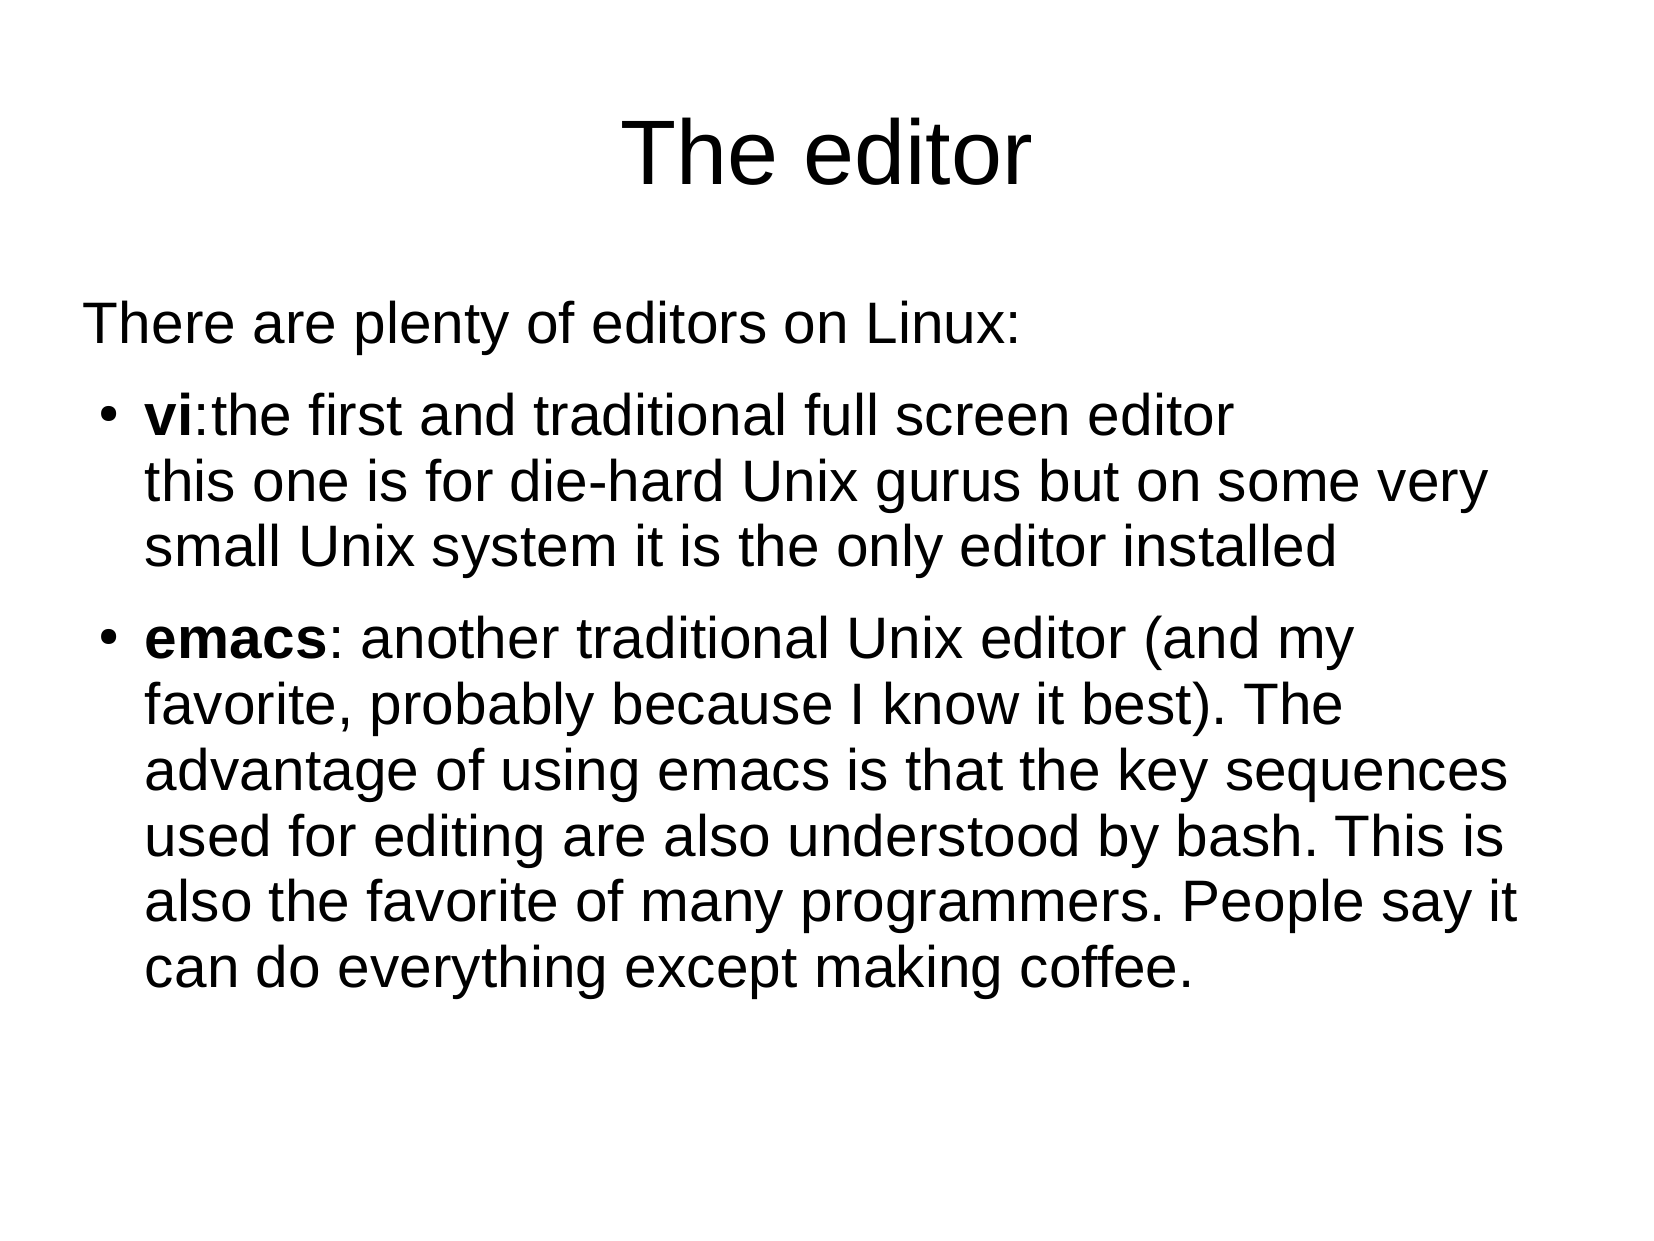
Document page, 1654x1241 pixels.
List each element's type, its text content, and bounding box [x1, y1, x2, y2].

list There are plenty of editors on Linux: vi: the first and traditional full screen editor this one is for die-hard Unix gurus but on some very small Unix system it is the only editor installed emacs: another traditional Unix editor (and my favorite, probably because I know it best). The advantage of using emacs is that the key sequences used for editing are also understood by bash. This is also the favorite of many programmers. People say it can do everything except making coffee. [82, 290, 1571, 1010]
title The editor [82, 49, 1571, 257]
